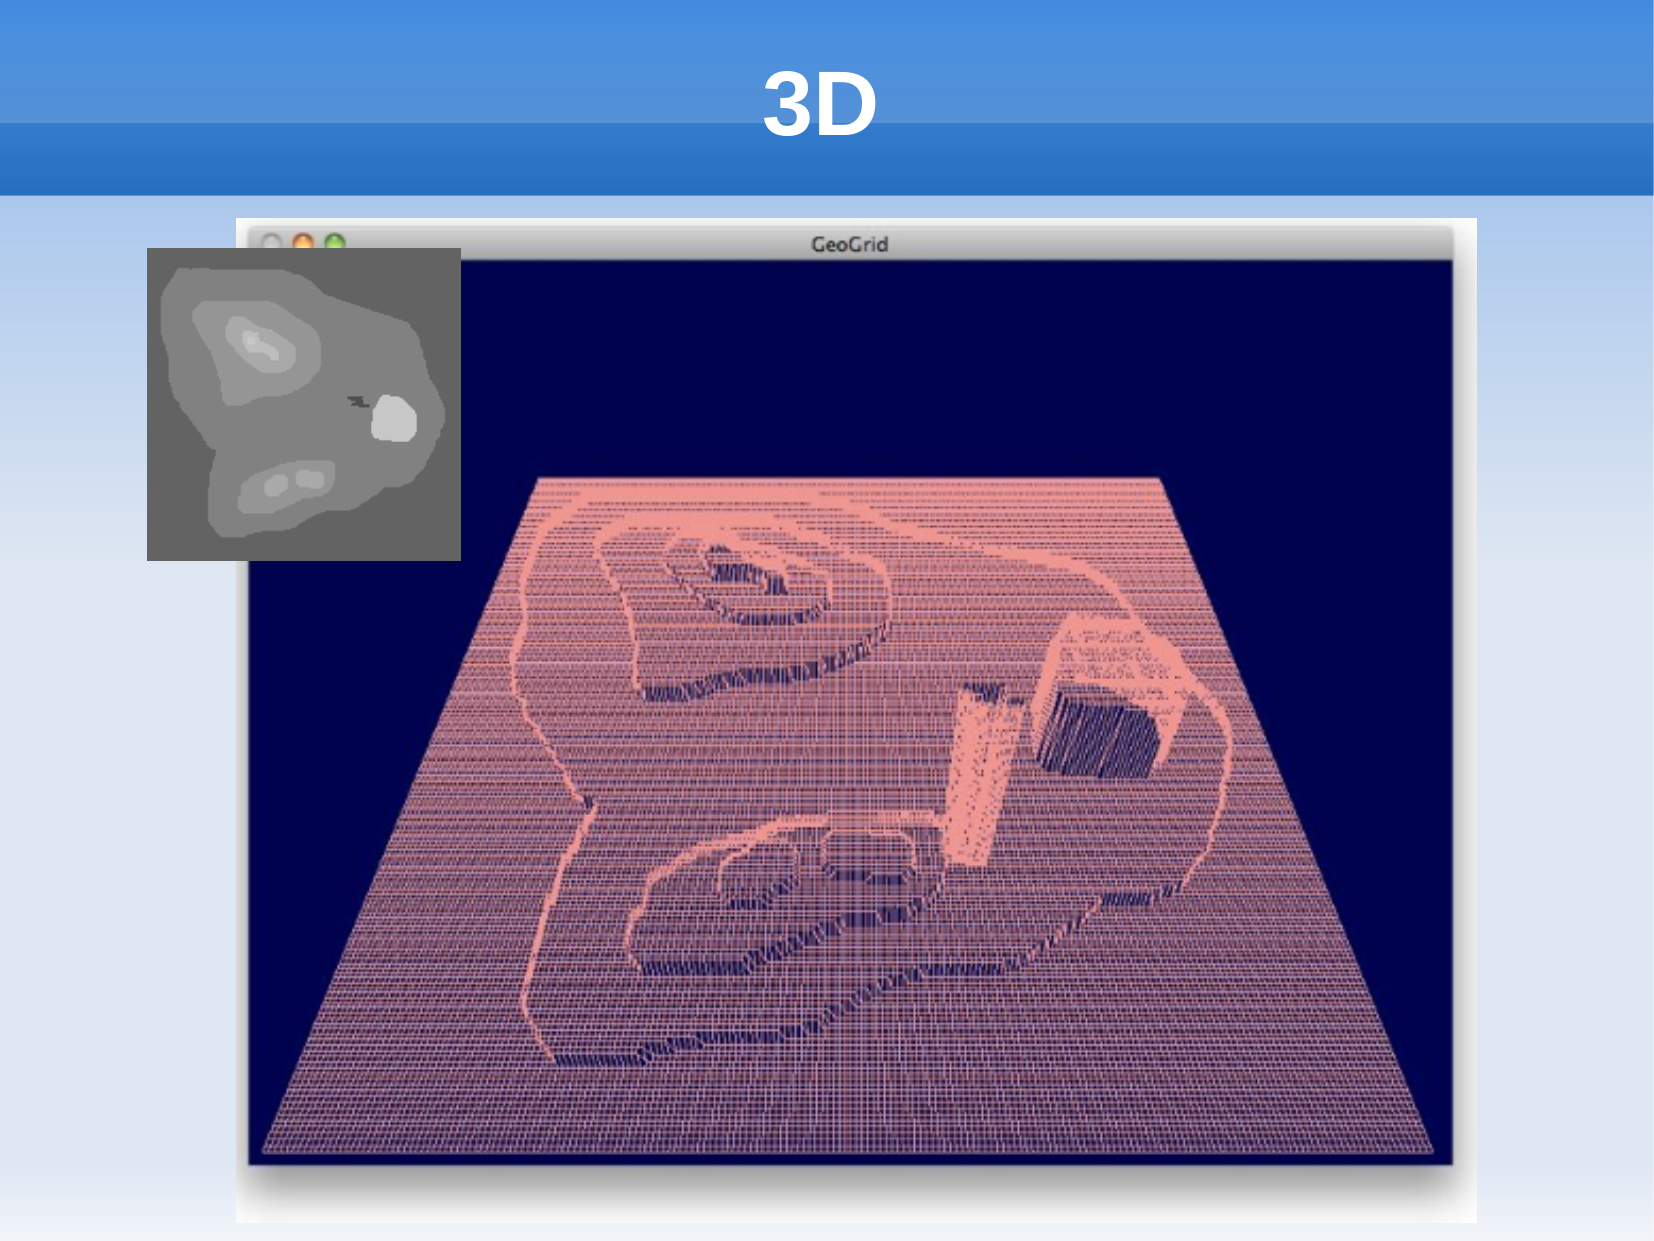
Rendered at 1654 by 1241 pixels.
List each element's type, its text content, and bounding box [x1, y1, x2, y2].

picture [0, 0, 1654, 1241]
title 3D [76, 7, 1565, 200]
